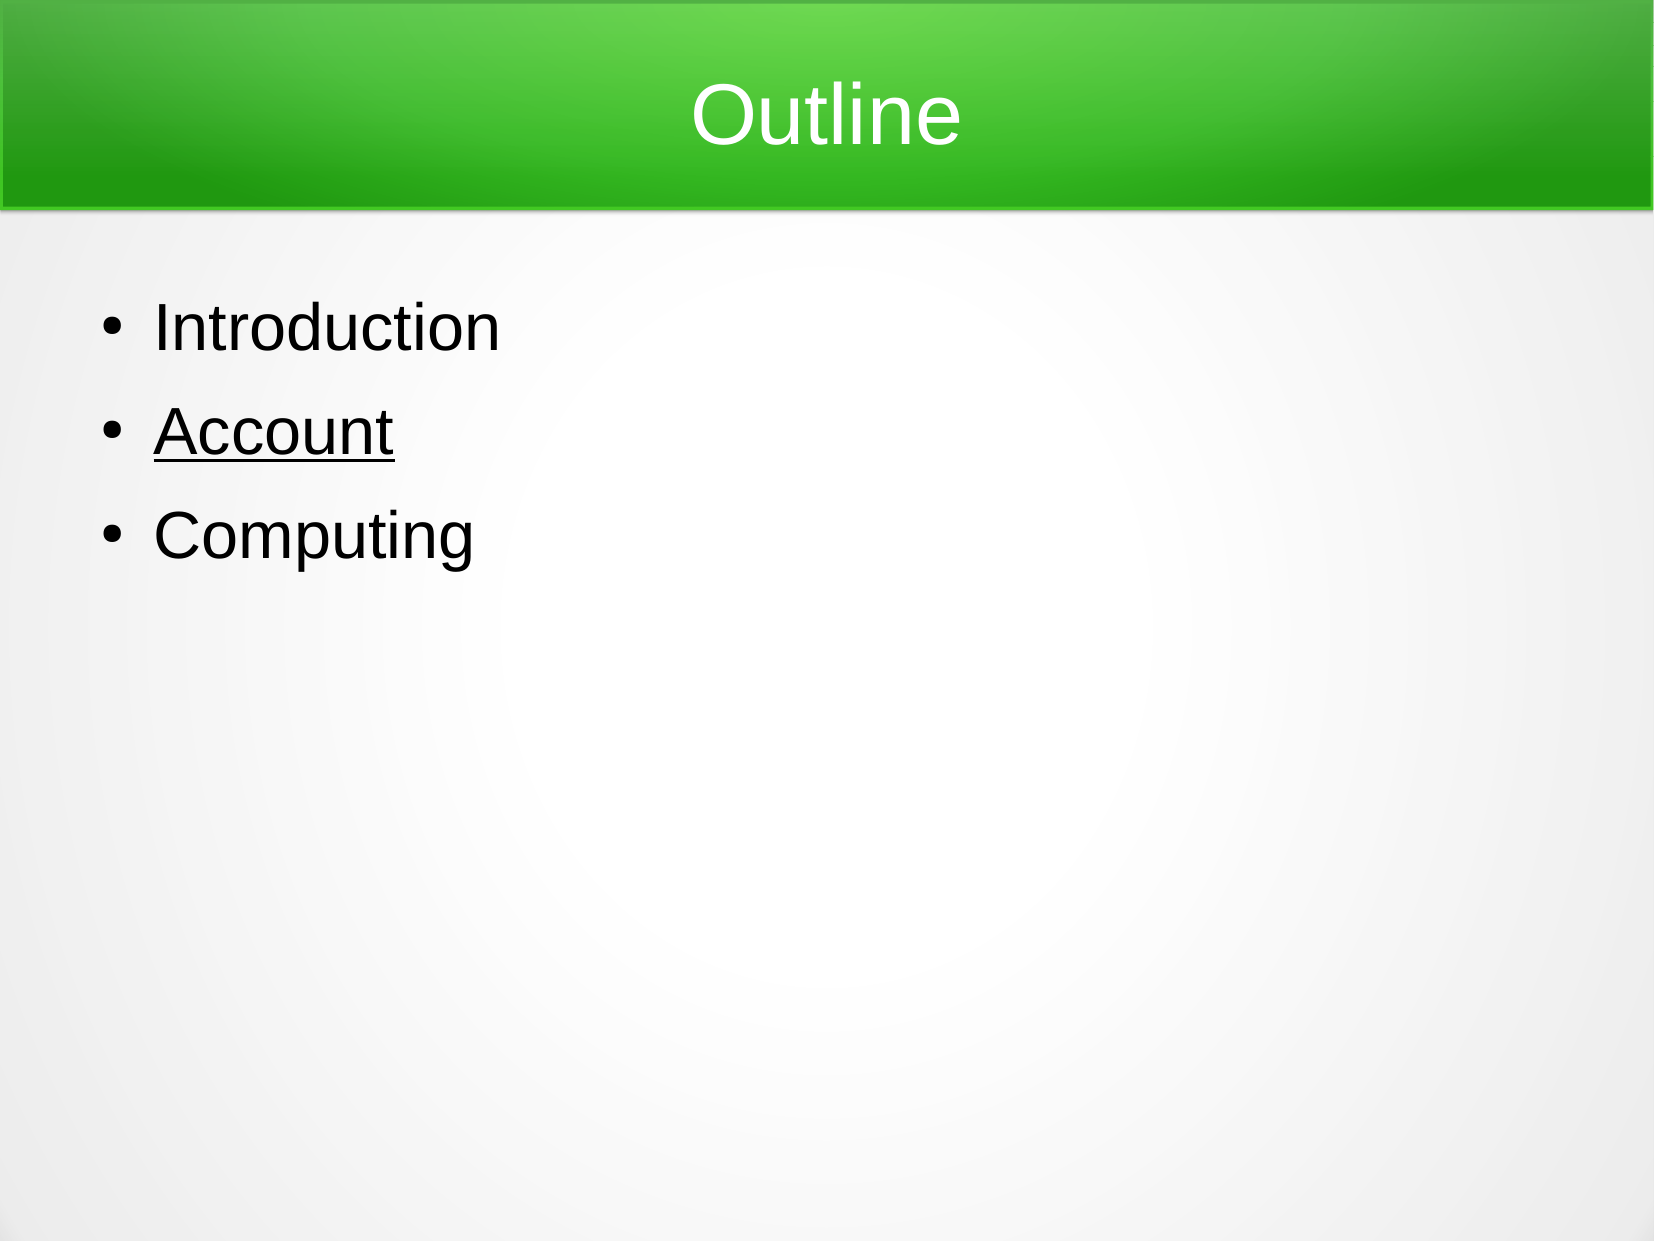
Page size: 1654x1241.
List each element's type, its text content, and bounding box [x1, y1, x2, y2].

title Outline [82, 49, 1571, 179]
list Introduction Account Computing [82, 290, 1538, 1010]
